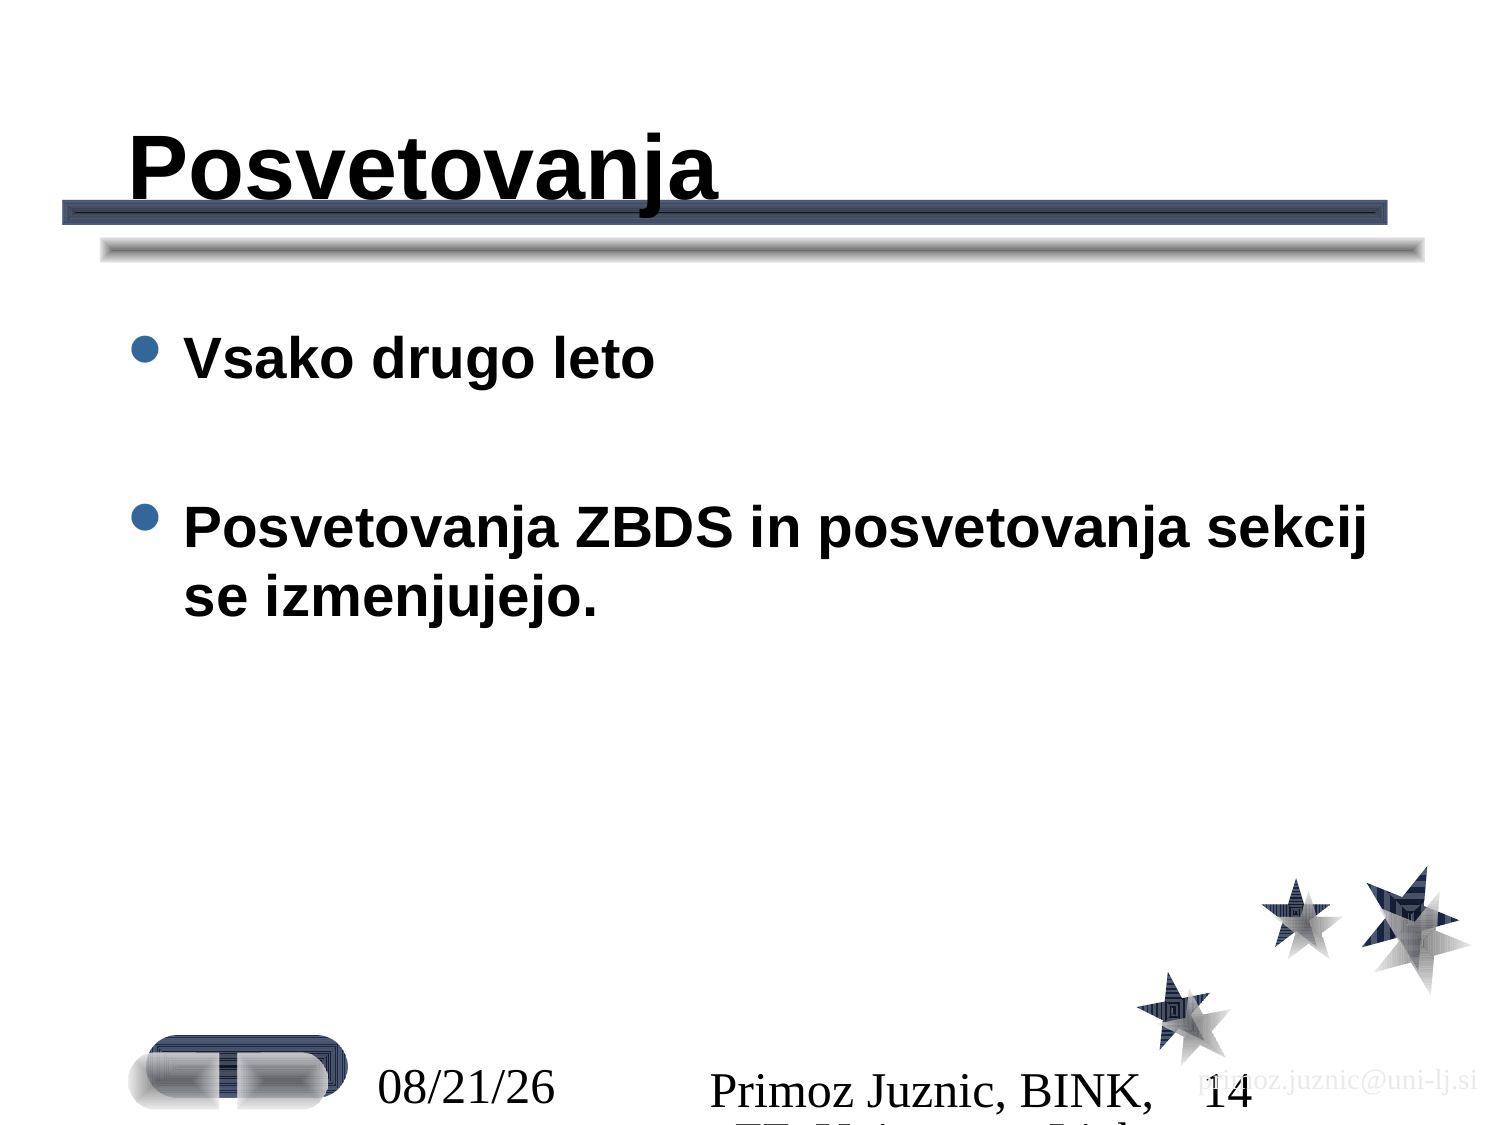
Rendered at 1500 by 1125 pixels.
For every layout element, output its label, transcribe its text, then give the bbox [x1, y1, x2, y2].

list Vsako drugo leto Posvetovanja ZBDS in posvetovanja sekcij se izmenjujejo. [112, 312, 1388, 988]
title Posvetovanja [112, 37, 1388, 225]
